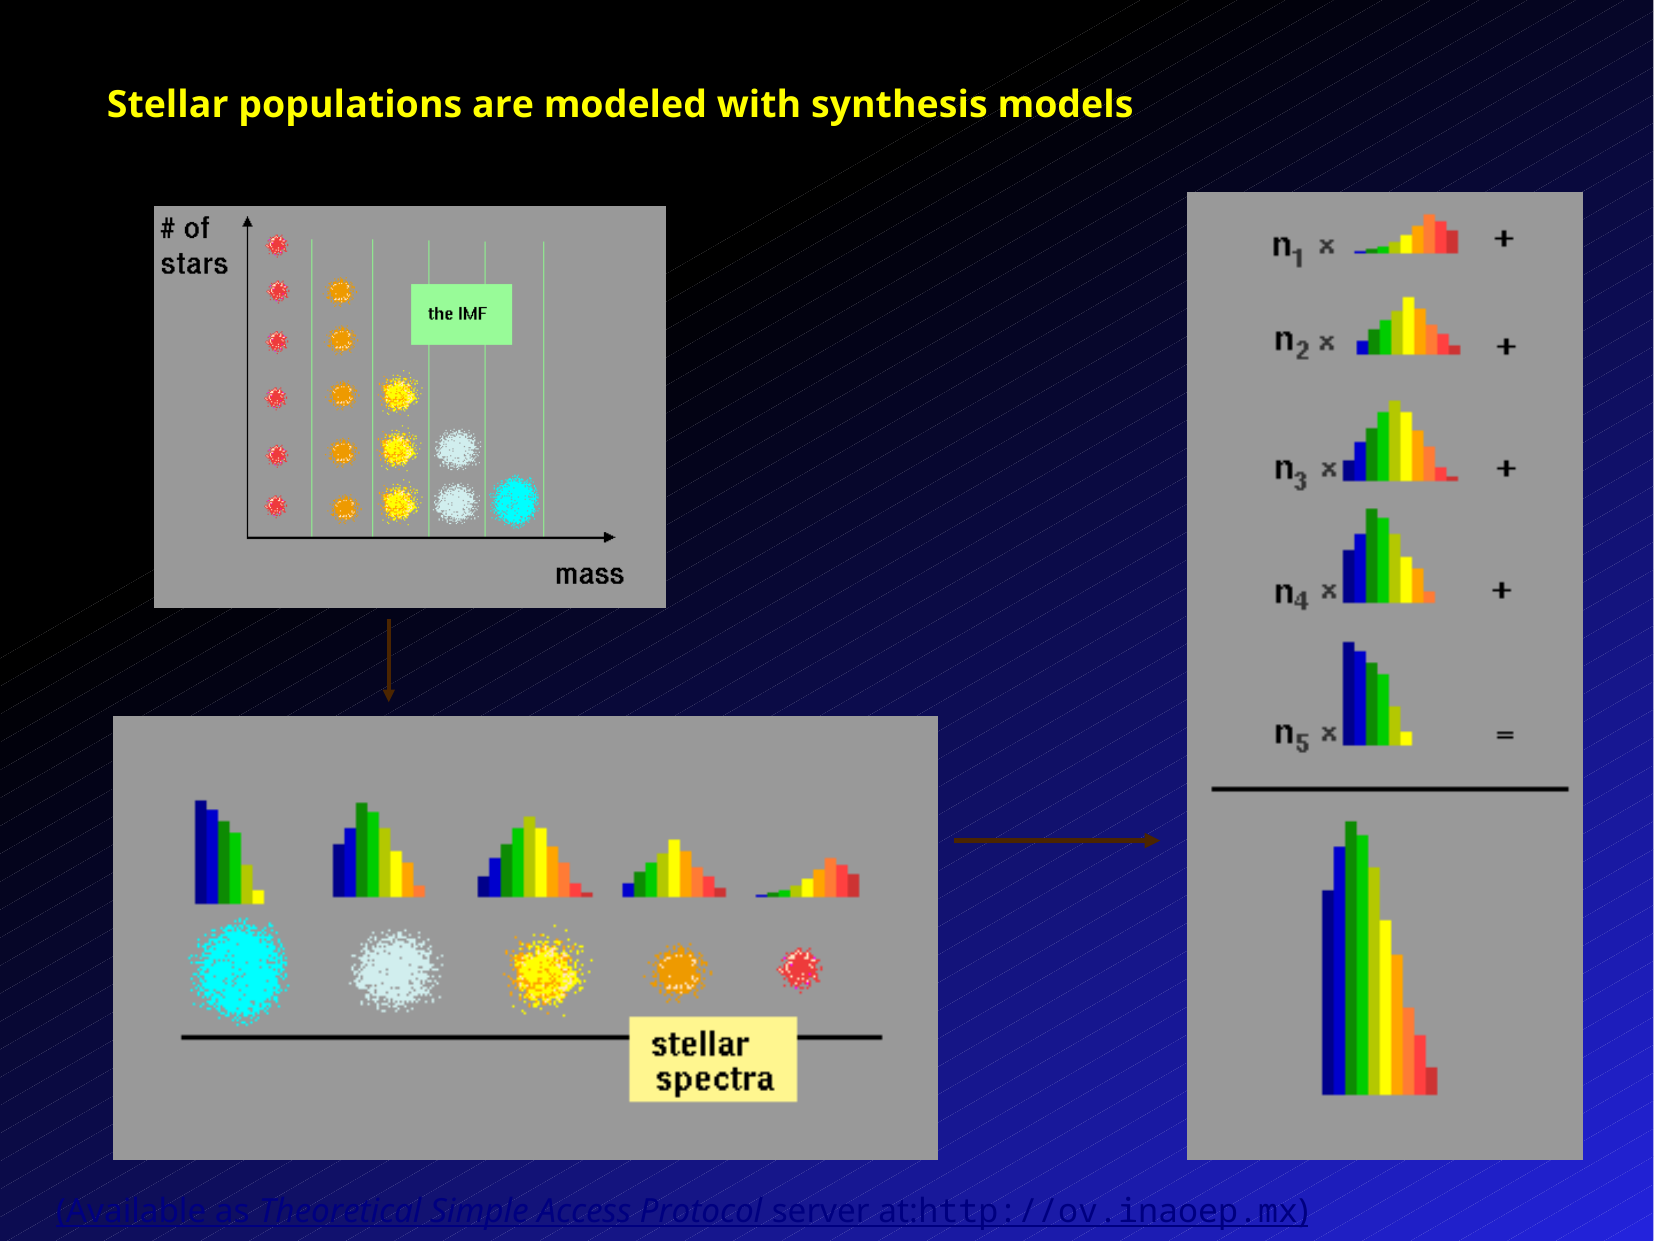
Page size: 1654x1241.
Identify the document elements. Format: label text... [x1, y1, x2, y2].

text_box (Available as Theoretical Simple Access Protocol server at:http://ov.inaoep.mx) [41, 1178, 1613, 1240]
title Stellar populations are modeled with synthesis models [0, 41, 1242, 166]
picture [113, 716, 938, 1160]
picture [154, 206, 666, 609]
picture [1187, 192, 1583, 1160]
